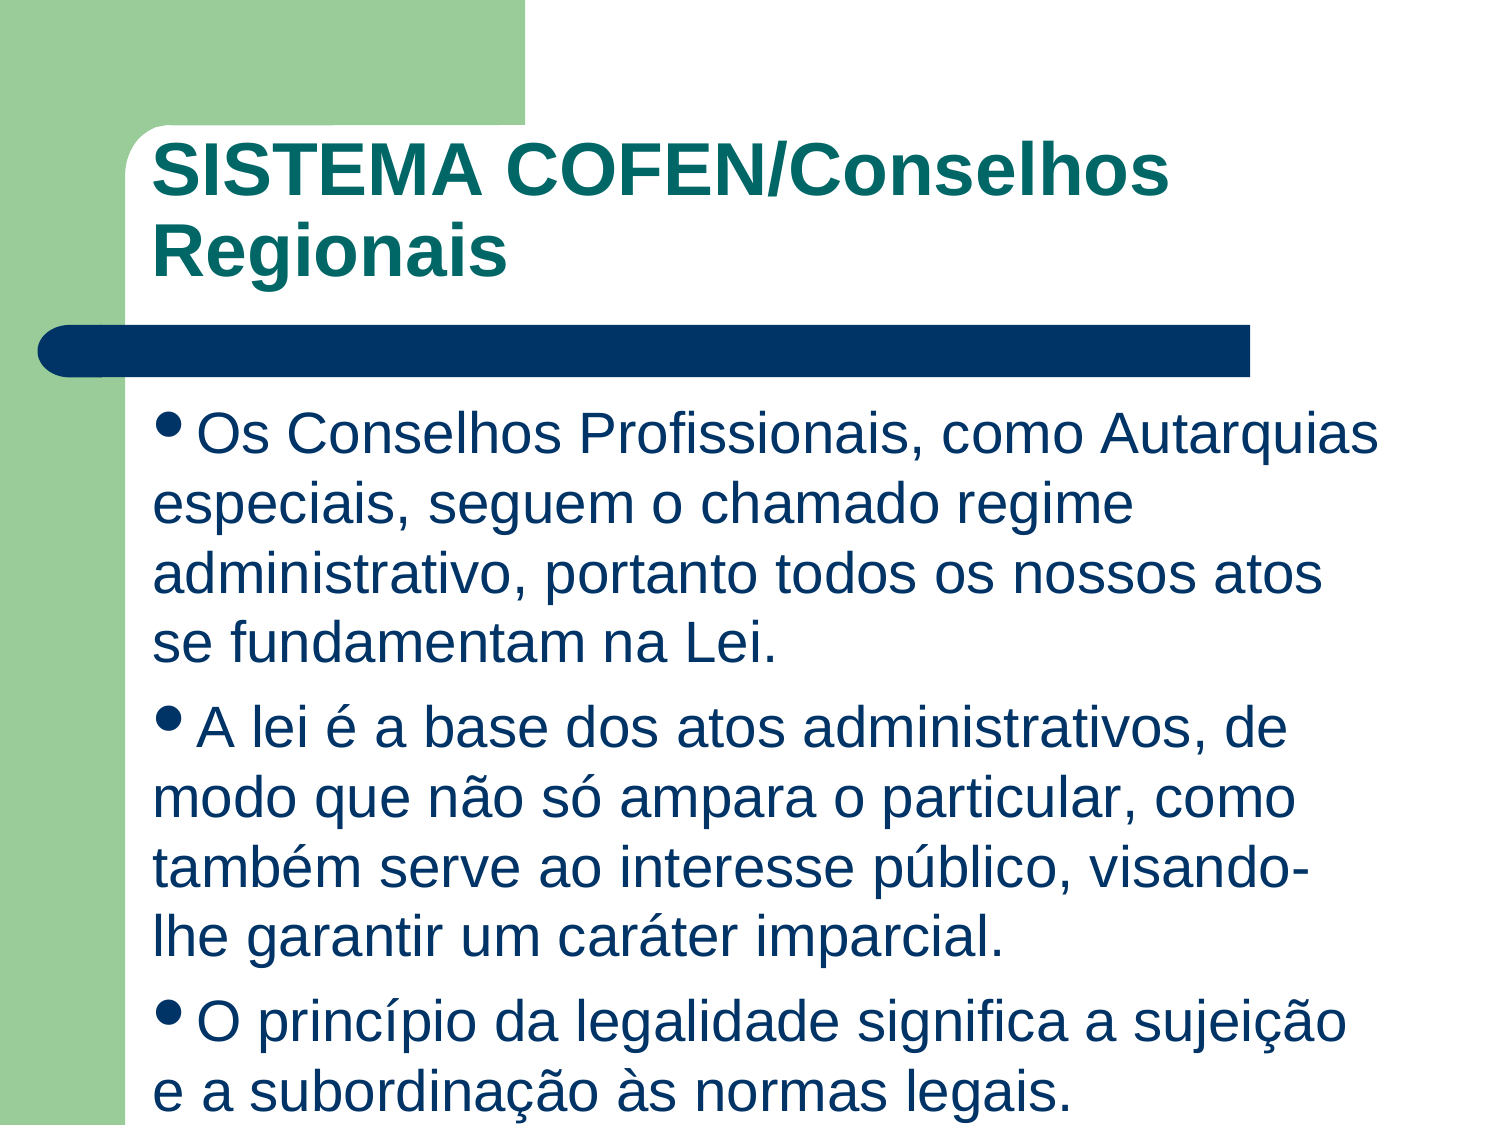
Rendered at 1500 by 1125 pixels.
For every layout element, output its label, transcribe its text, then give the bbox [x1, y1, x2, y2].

list Os Conselhos Profissionais, como Autarquias especiais, seguem o chamado regime administrativo, portanto todos os nossos atos se fundamentam na Lei. A lei é a base dos atos administrativos, de modo que não só ampara o particular, como também serve ao interesse público, visando-lhe garantir um caráter imparcial. O princípio da legalidade significa a sujeição e a subordinação às normas legais. [137, 387, 1400, 1125]
title SISTEMA COFEN/Conselhos Regionais [136, 123, 1414, 301]
